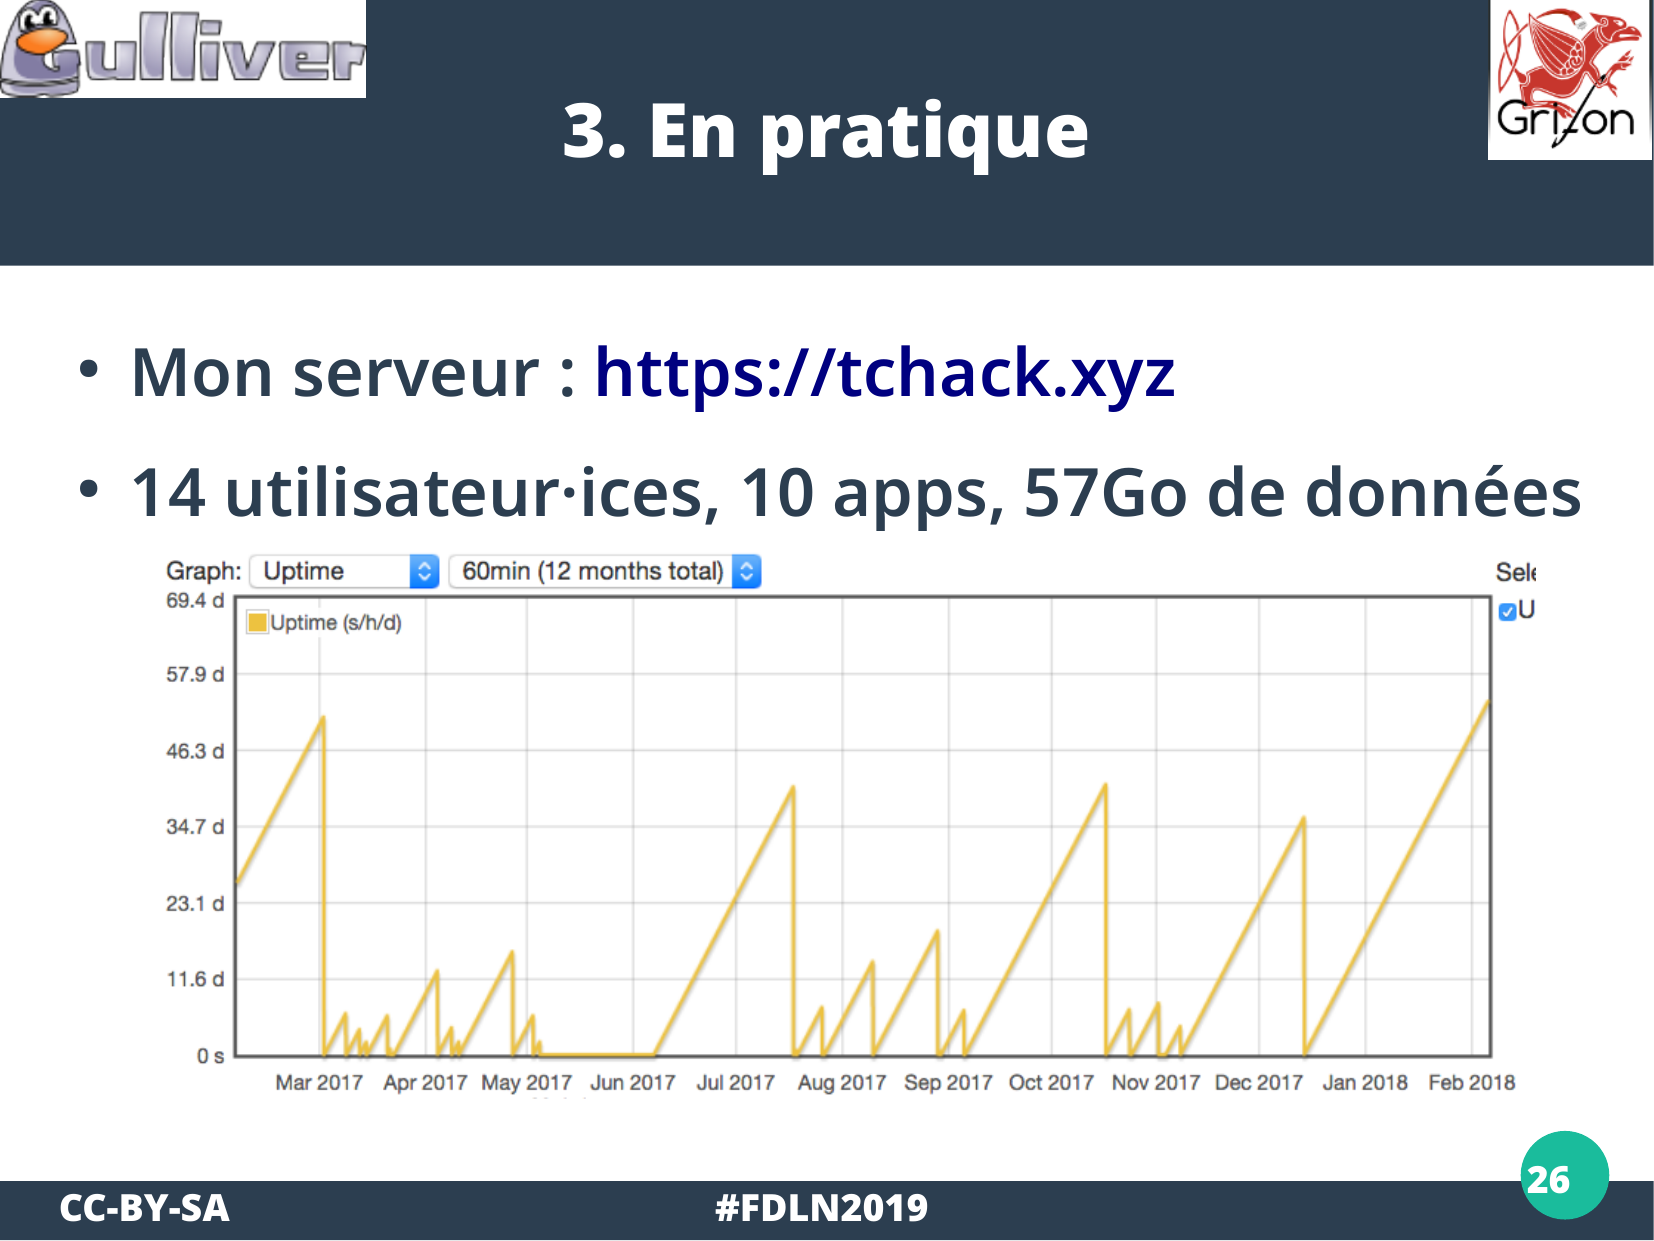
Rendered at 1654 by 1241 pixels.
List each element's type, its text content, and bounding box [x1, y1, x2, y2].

picture [0, 0, 367, 98]
picture [153, 531, 1536, 1099]
list Mon serveur : https://tchack.xyz 14 utilisateur·ices, 10 apps, 57Go de données [59, 324, 1595, 1152]
title 3. En pratique [59, 49, 1595, 207]
picture [1488, 0, 1652, 160]
